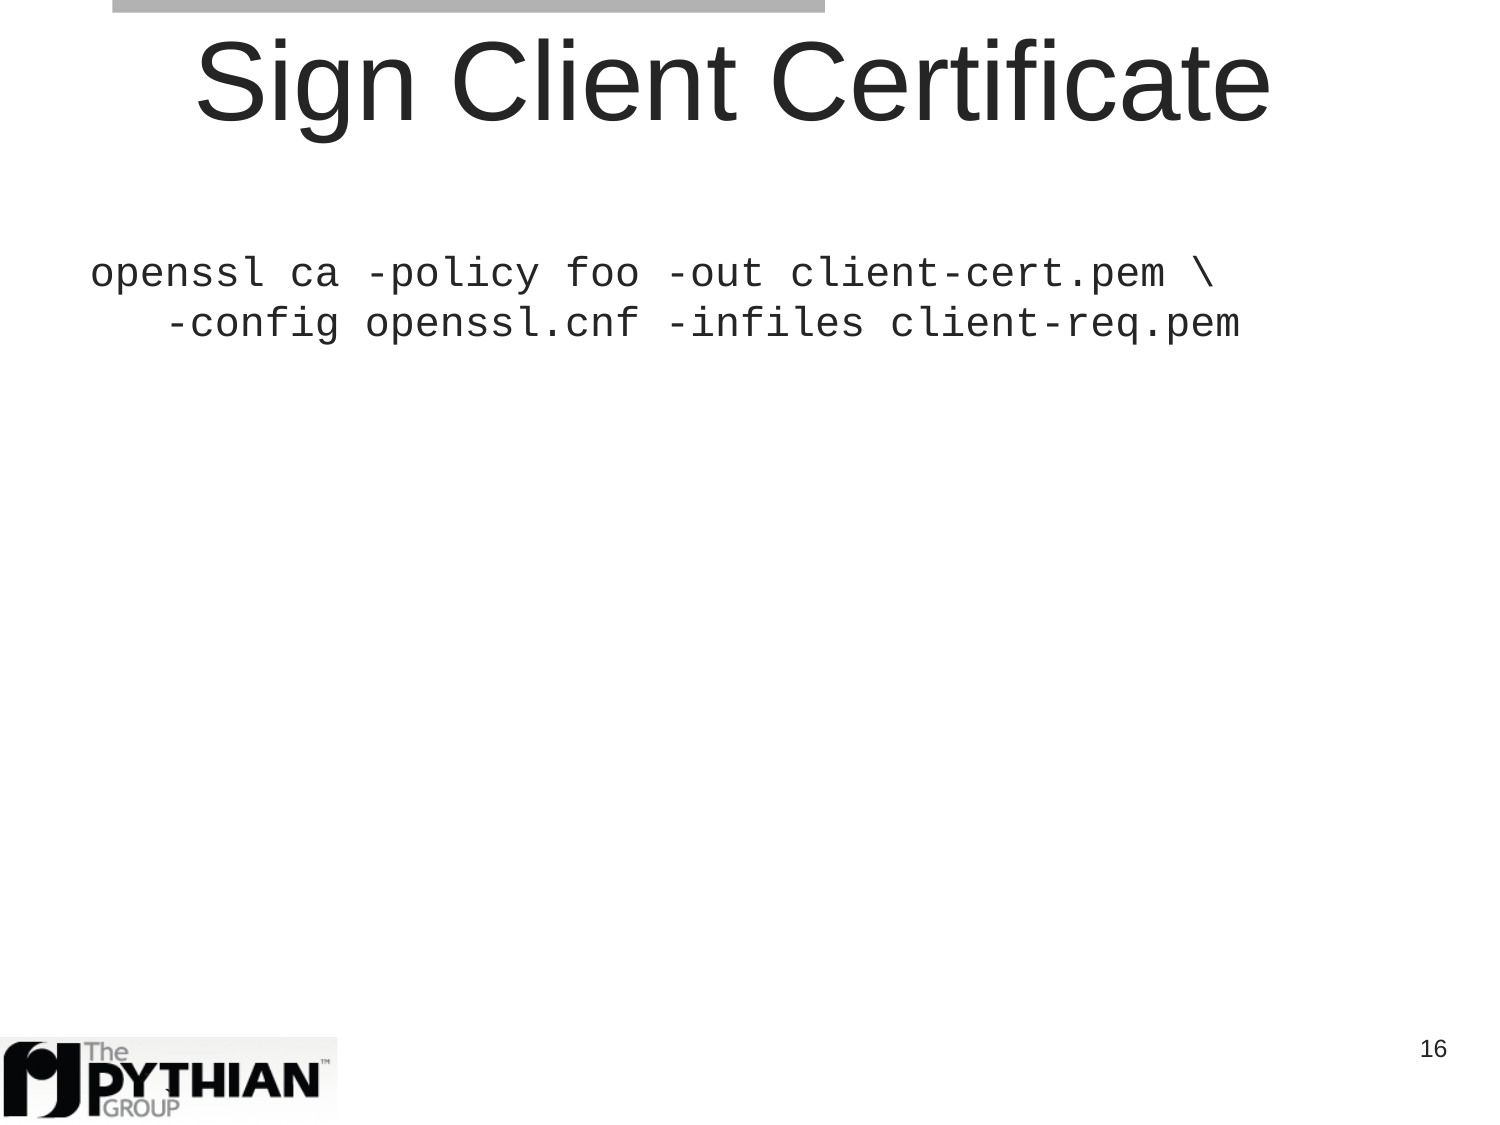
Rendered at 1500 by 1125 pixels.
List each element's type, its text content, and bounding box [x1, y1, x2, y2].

text_box <number> [1112, 1024, 1463, 1103]
picture [0, 1037, 338, 1125]
text_box Sign Client Certificate [0, 0, 1500, 151]
text_box openssl ca -policy foo -out client-cert.pem \ -config openssl.cnf -infiles client-req.pem [75, 187, 1500, 1013]
